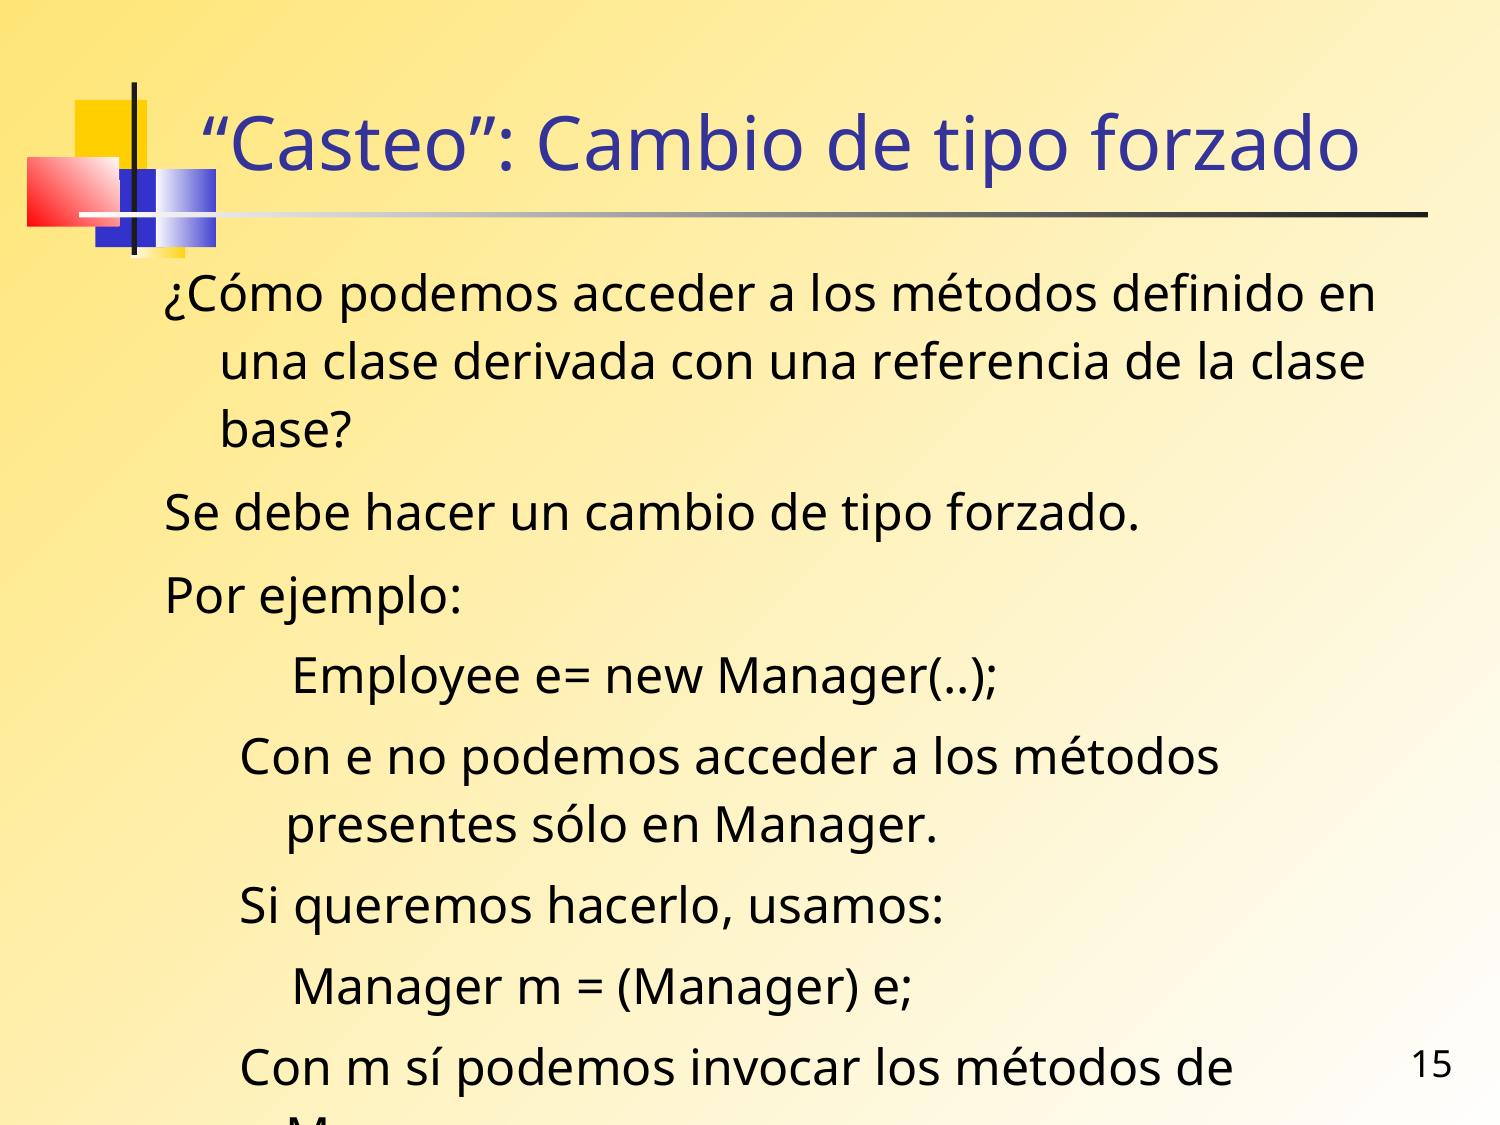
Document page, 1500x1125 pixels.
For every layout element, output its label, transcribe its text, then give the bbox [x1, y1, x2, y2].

list ¿Cómo podemos acceder a los métodos definido en una clase derivada con una referencia de la clase base? Se debe hacer un cambio de tipo forzado. Por ejemplo: Employee e= new Manager(..); Con e no podemos acceder a los métodos presentes sólo en Manager. Si queremos hacerlo, usamos: Manager m = (Manager) e; Con m sí podemos invocar los métodos de Manager. [149, 249, 1463, 1077]
title “Casteo”: Cambio de tipo forzado [187, 37, 1466, 201]
